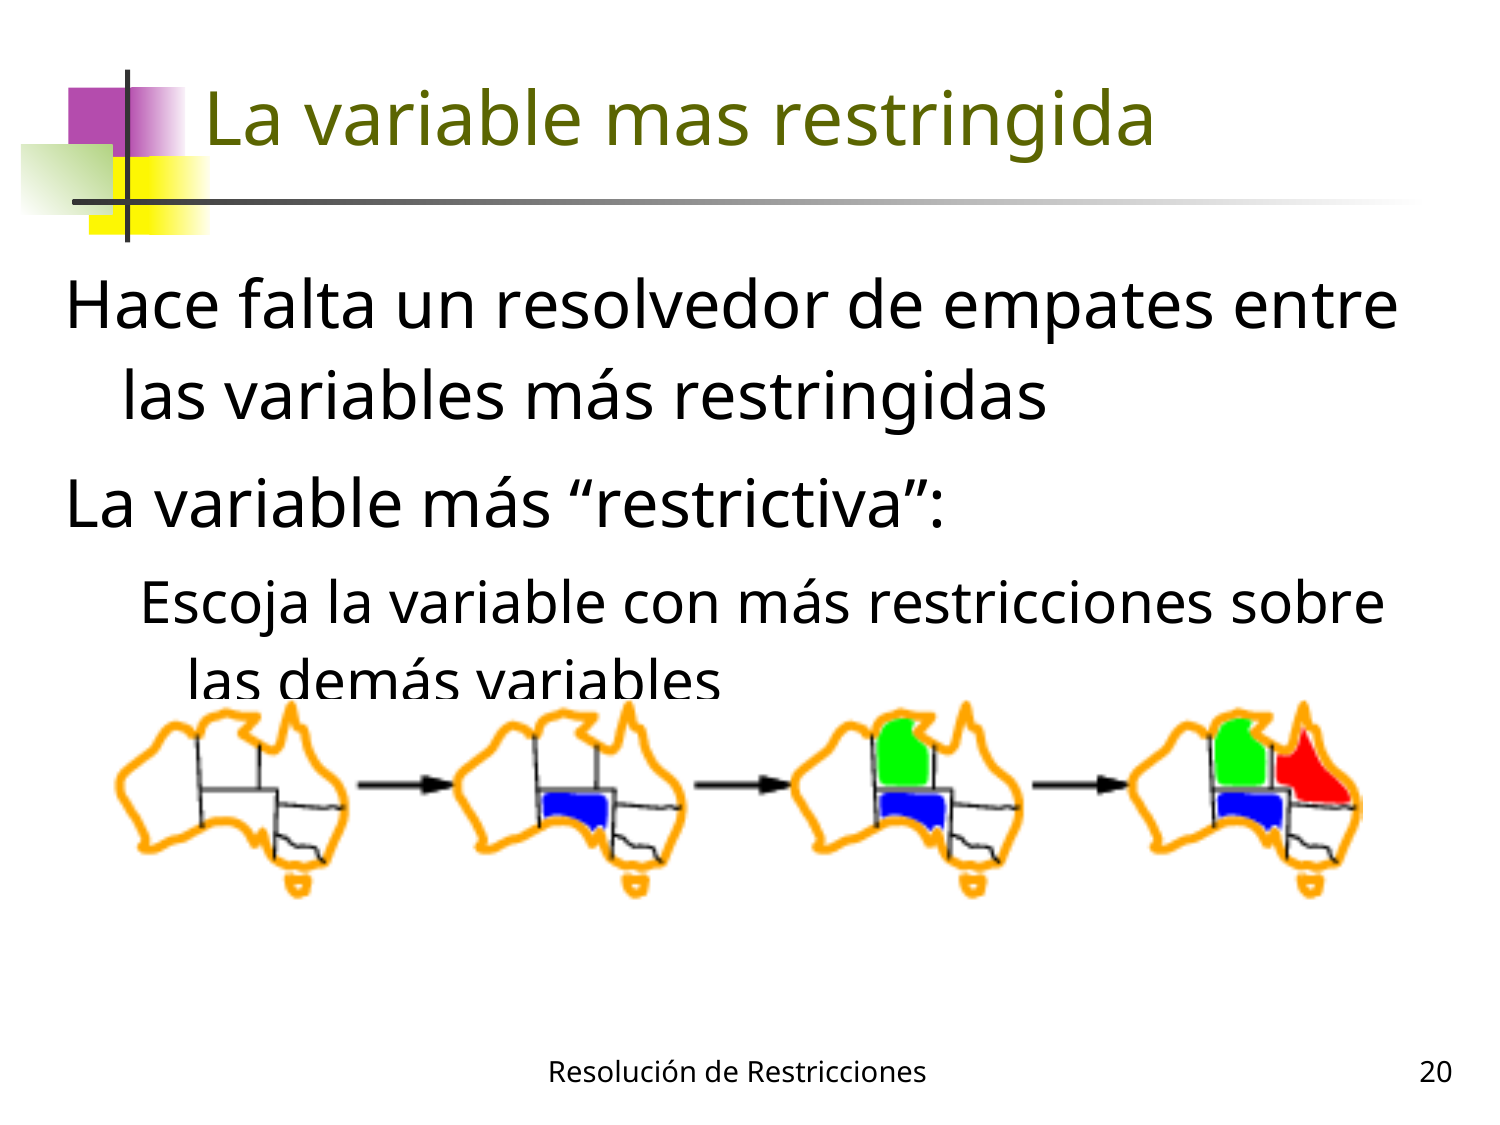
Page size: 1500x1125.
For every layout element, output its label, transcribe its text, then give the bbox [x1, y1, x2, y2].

title La variable mas restringida [188, 35, 1468, 175]
picture [112, 699, 1363, 903]
list Hace falta un resolvedor de empates entre las variables más restringidas La variable más “restrictiva”: Escoja la variable con más restricciones sobre las demás variables [50, 249, 1469, 1007]
